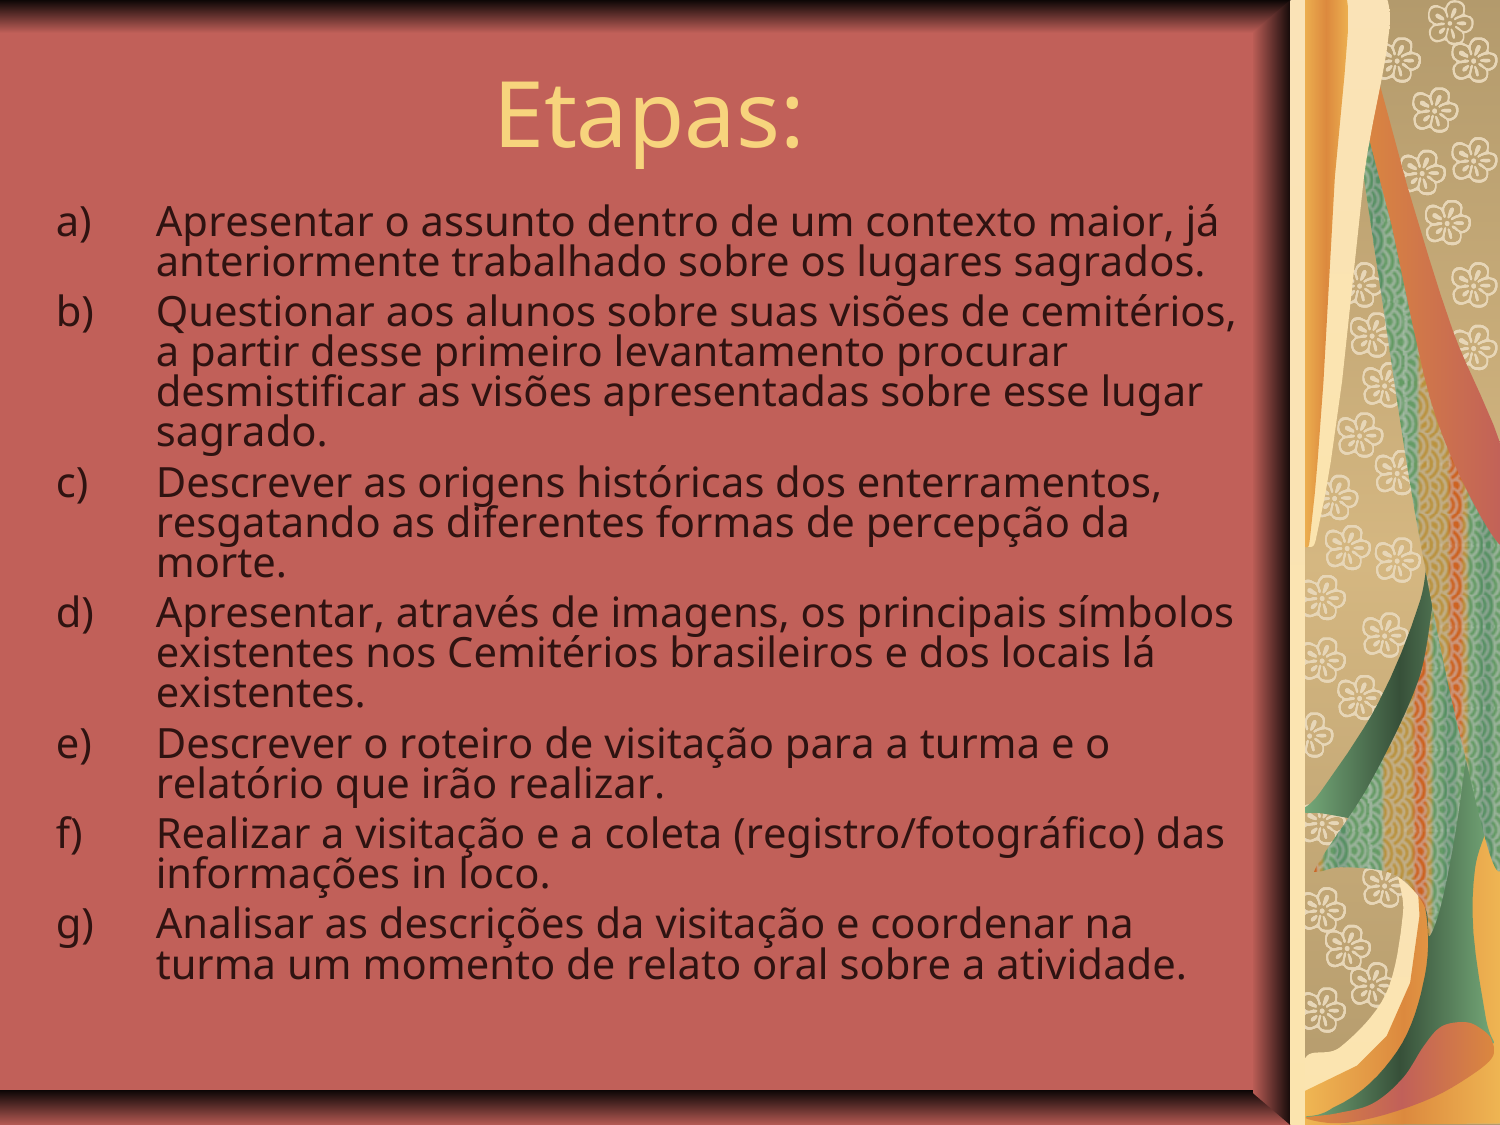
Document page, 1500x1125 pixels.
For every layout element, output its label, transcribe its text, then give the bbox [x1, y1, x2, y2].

list Apresentar o assunto dentro de um contexto maior, já anteriormente trabalhado sobre os lugares sagrados. Questionar aos alunos sobre suas visões de cemitérios, a partir desse primeiro levantamento procurar desmistificar as visões apresentadas sobre esse lugar sagrado. Descrever as origens históricas dos enterramentos, resgatando as diferentes formas de percepção da morte. Apresentar, através de imagens, os principais símbolos existentes nos Cemitérios brasileiros e dos locais lá existentes. Descrever o roteiro de visitação para a turma e o relatório que irão realizar. Realizar a visitação e a coleta (registro/fotográfico) das informações in loco. Analisar as descrições da visitação e coordenar na turma um momento de relato oral sobre a atividade. [41, 196, 1253, 1005]
picture [1313, 145, 1500, 937]
title Etapas: [35, 37, 1263, 185]
